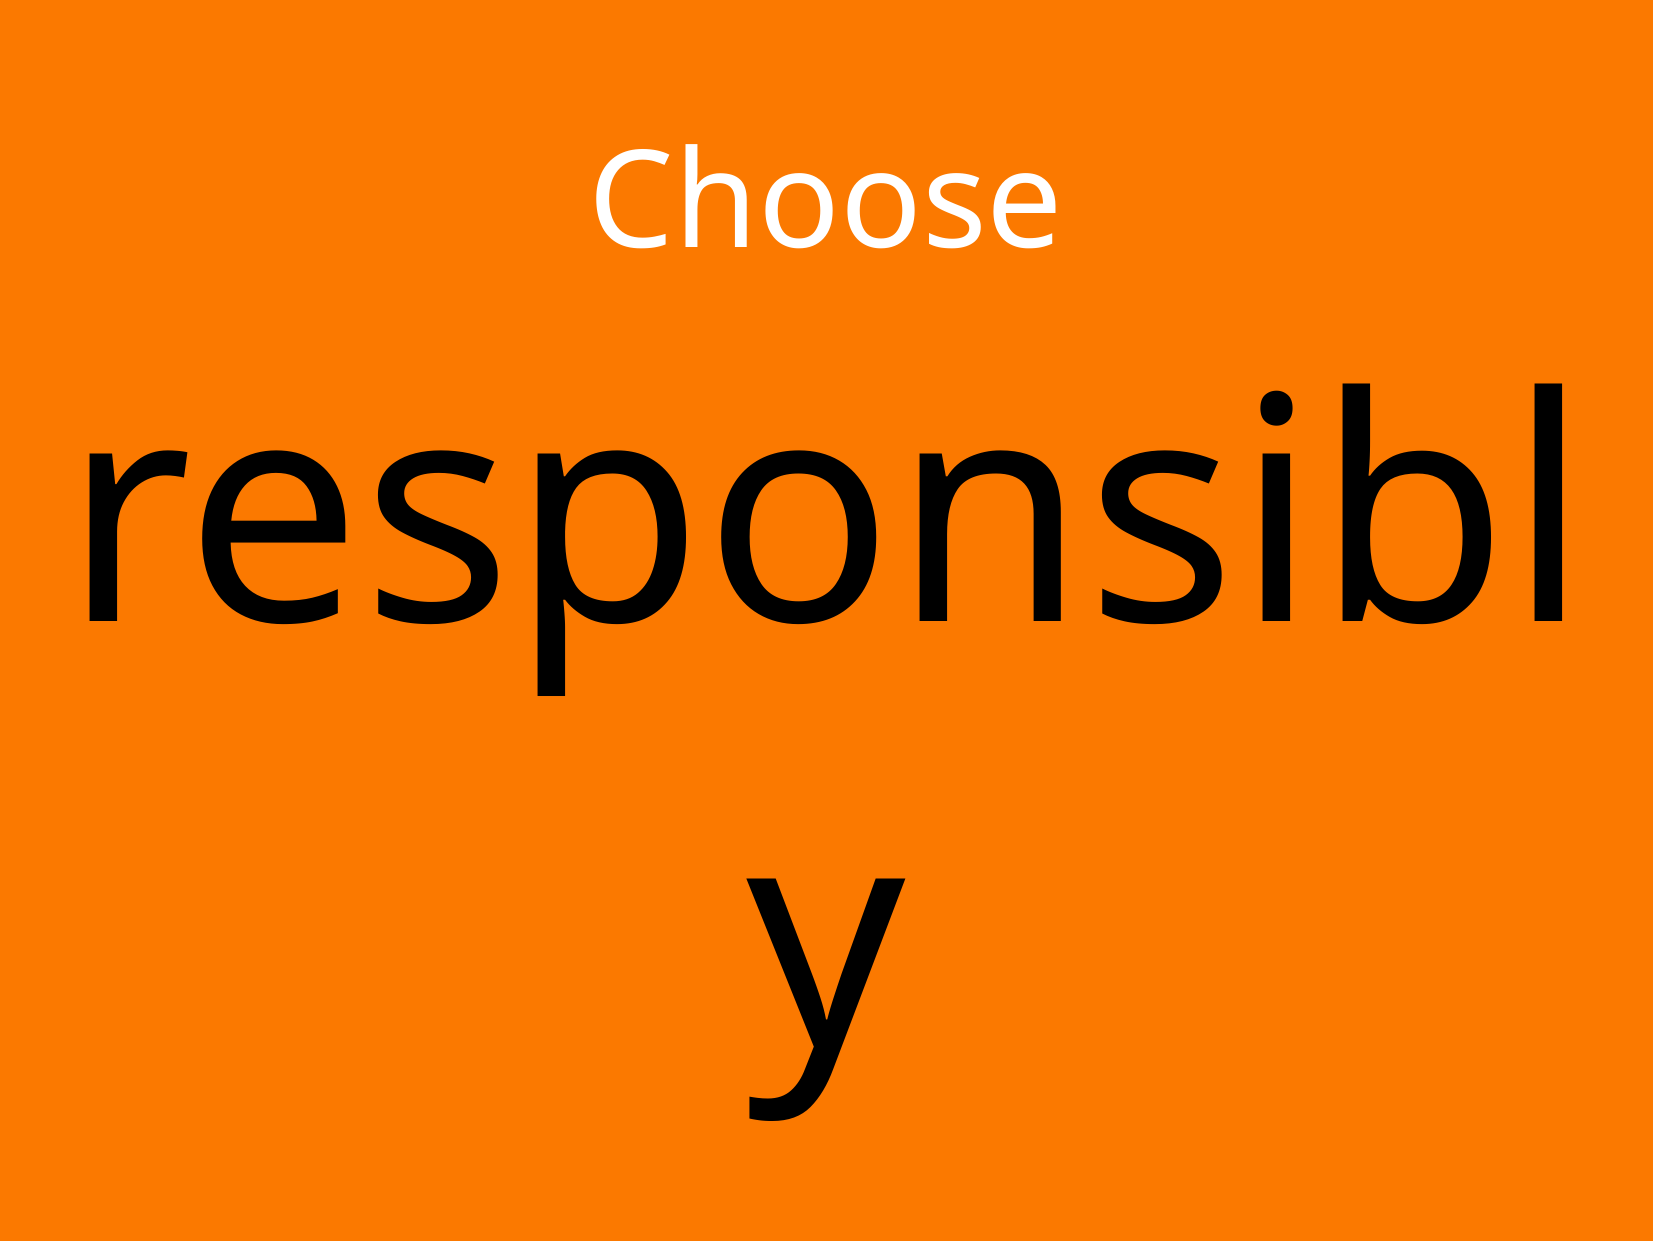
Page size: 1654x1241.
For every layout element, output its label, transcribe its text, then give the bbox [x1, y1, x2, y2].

text_box Choose responsibly [0, 0, 1653, 1241]
